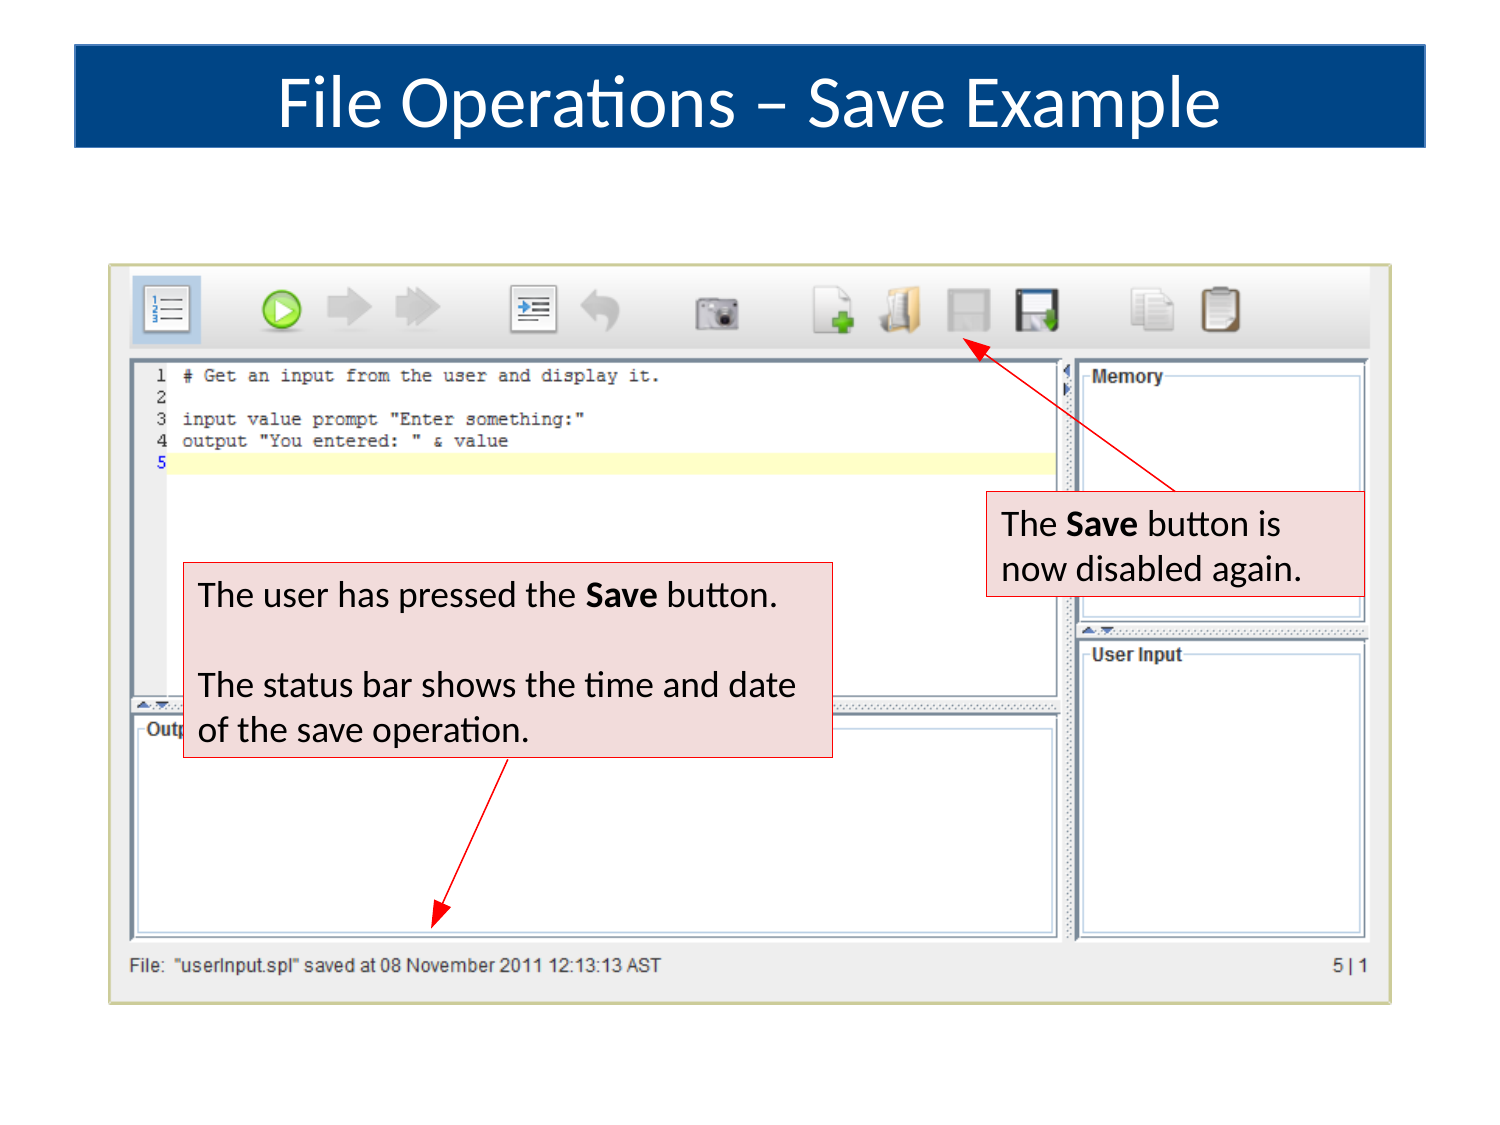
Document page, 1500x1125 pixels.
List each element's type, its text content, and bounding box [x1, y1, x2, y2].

text_box The Save button is now disabled again. [986, 491, 1365, 597]
text_box The user has pressed the Save button. The status bar shows the time and date of the save operation. [183, 562, 833, 758]
picture [108, 262, 1392, 1005]
title File Operations – Save Example [75, 45, 1425, 148]
